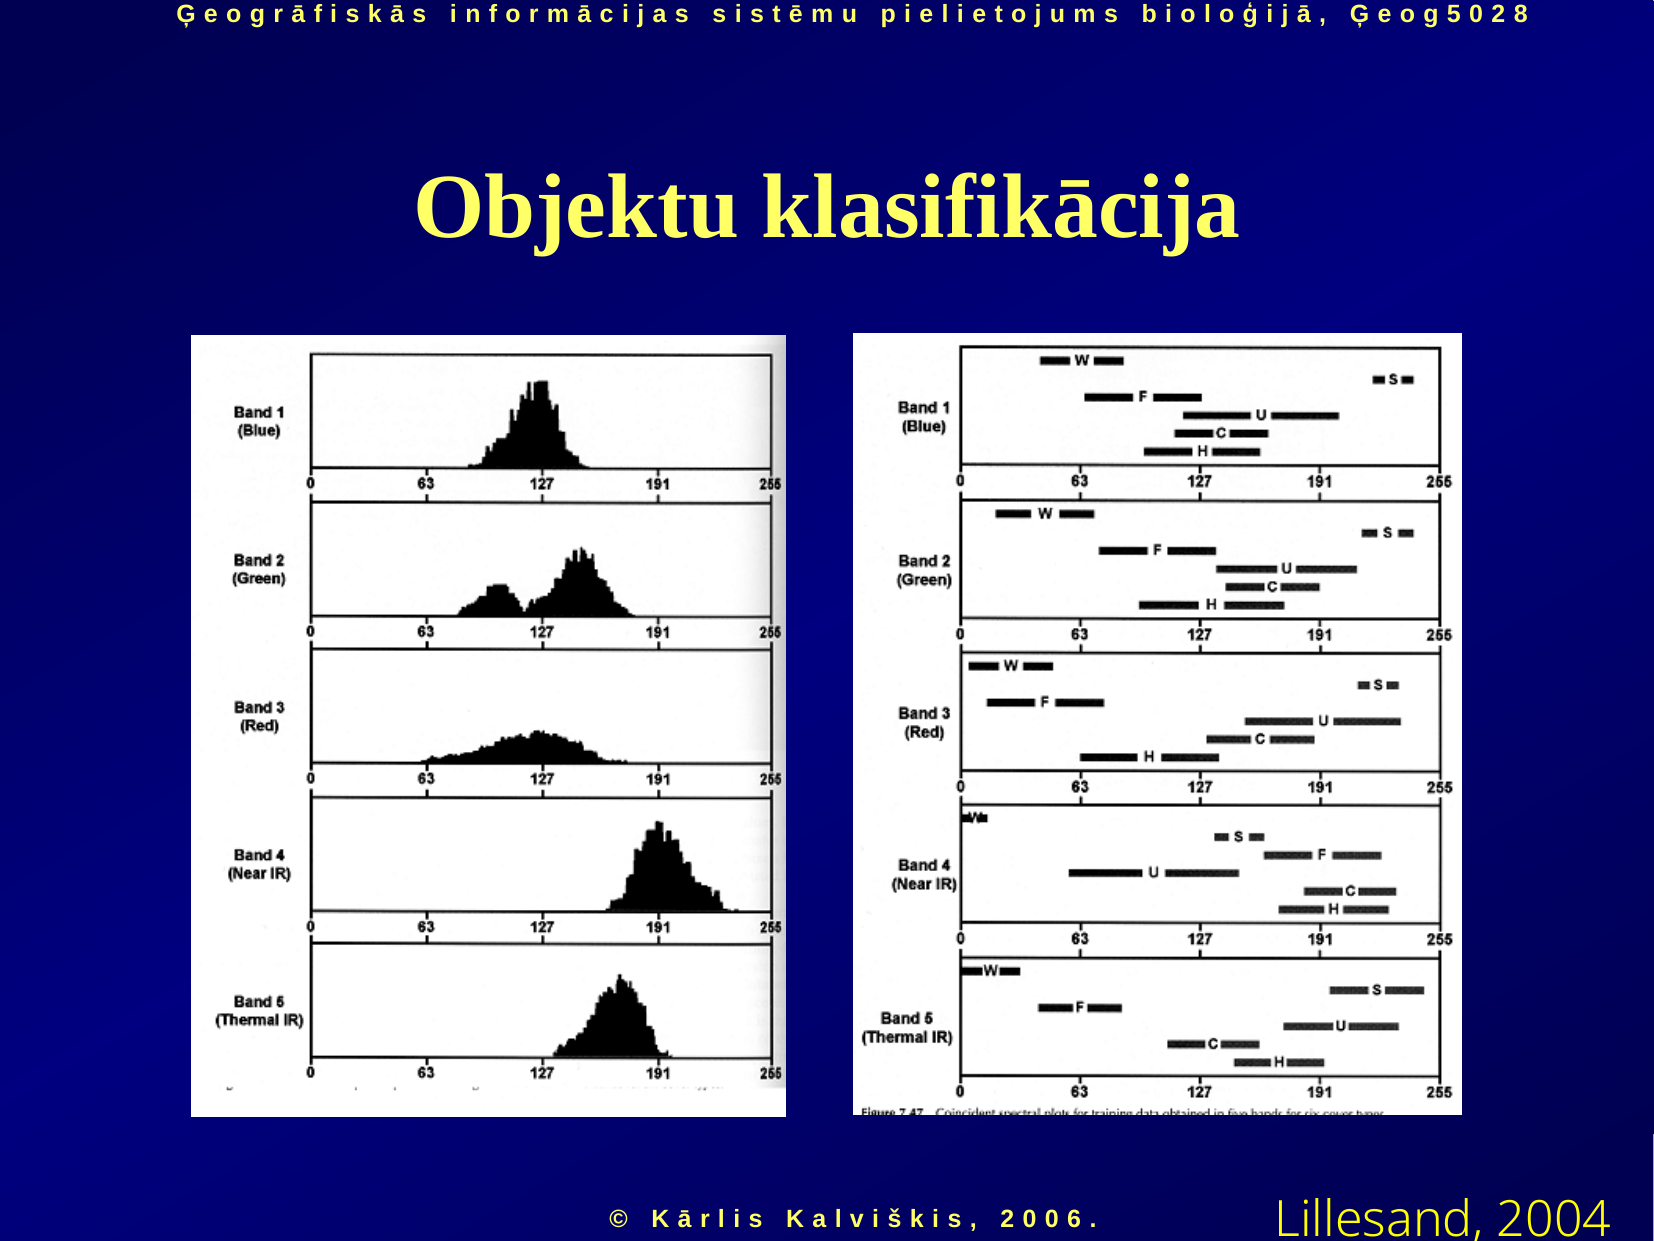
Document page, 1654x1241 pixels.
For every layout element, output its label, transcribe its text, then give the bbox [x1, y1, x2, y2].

text_box Lillesand, 2004 [1225, 1182, 1654, 1241]
picture [853, 333, 1462, 1115]
picture [191, 335, 786, 1117]
title Objektu klasifikācija [121, 102, 1534, 311]
